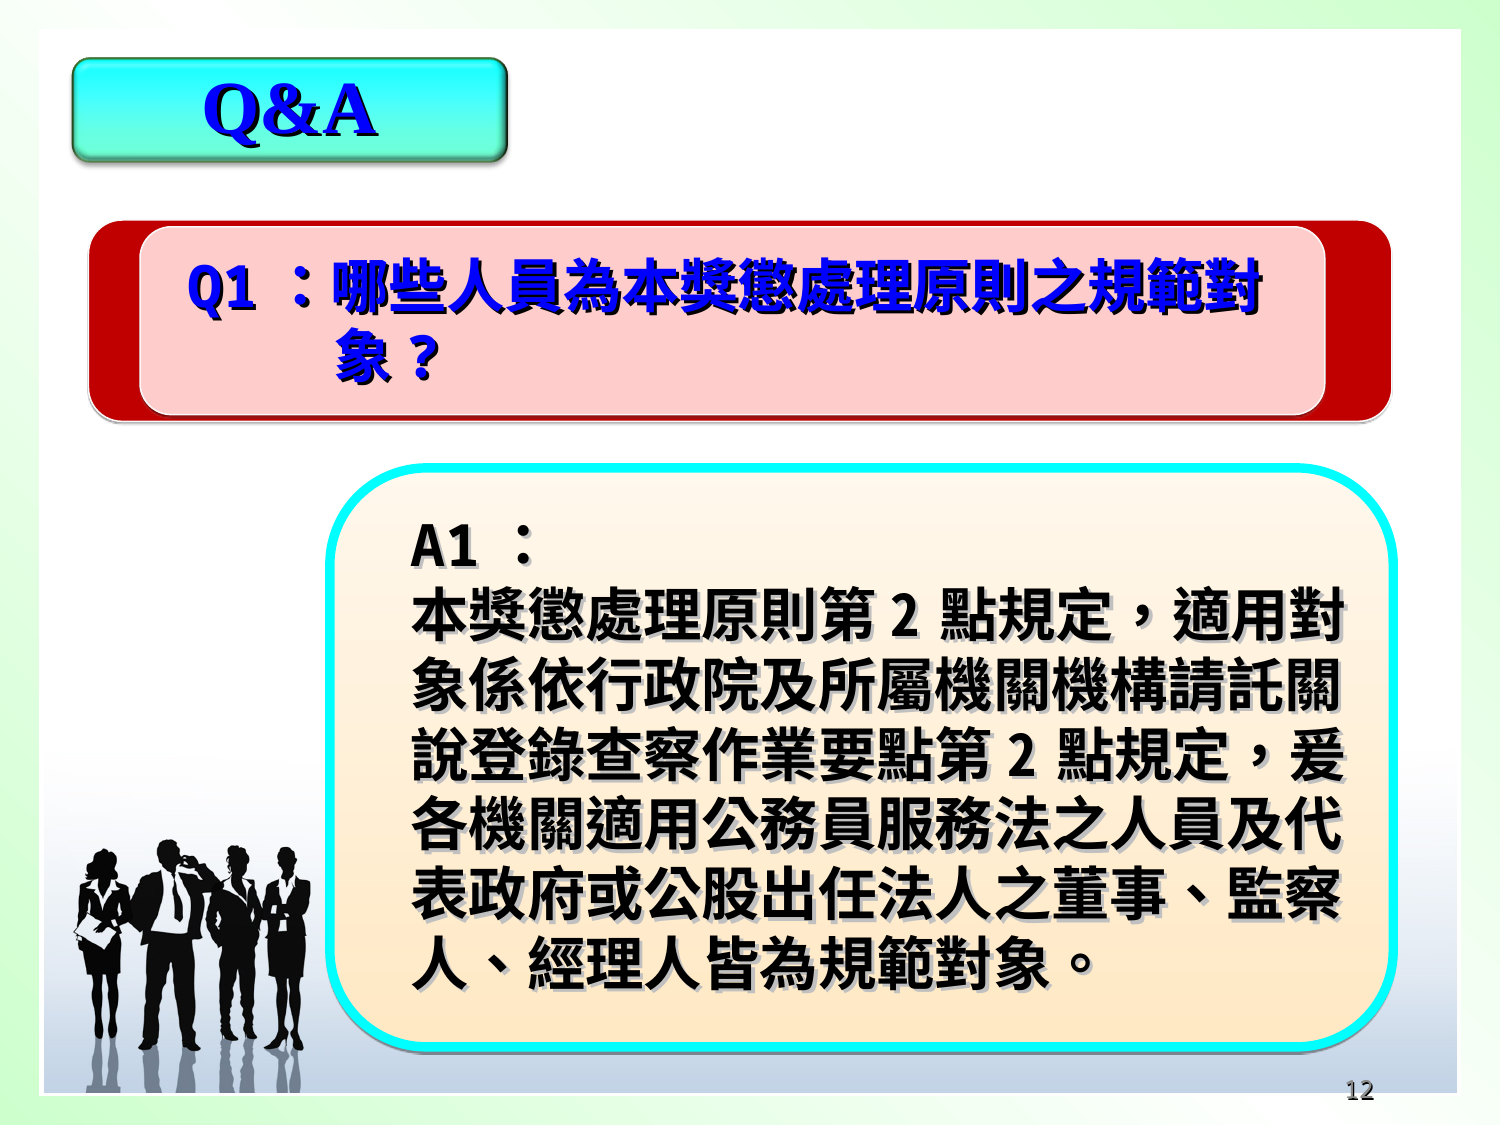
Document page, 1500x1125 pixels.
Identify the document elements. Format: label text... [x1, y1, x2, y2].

text_box [88, 219, 1392, 422]
list A1： 本獎懲處理原則第2點規定，適用對象係依行政院及所屬機關機構請託關說登錄查察作業要點第2點規定，爰各機關適用公務員服務法之人員及代表政府或公股出任法人之董事、監察人、經理人皆為規範對象。 [395, 500, 1372, 1012]
text_box [329, 467, 1371, 1047]
text_box Q&A [77, 64, 502, 157]
text_box Q1：哪些人員為本獎懲處理原則之規範對 象? [134, 241, 1283, 401]
picture [39, 28, 1461, 1096]
text_box <編號> [1070, 1060, 1421, 1121]
text_box [1372, 504, 1394, 1011]
